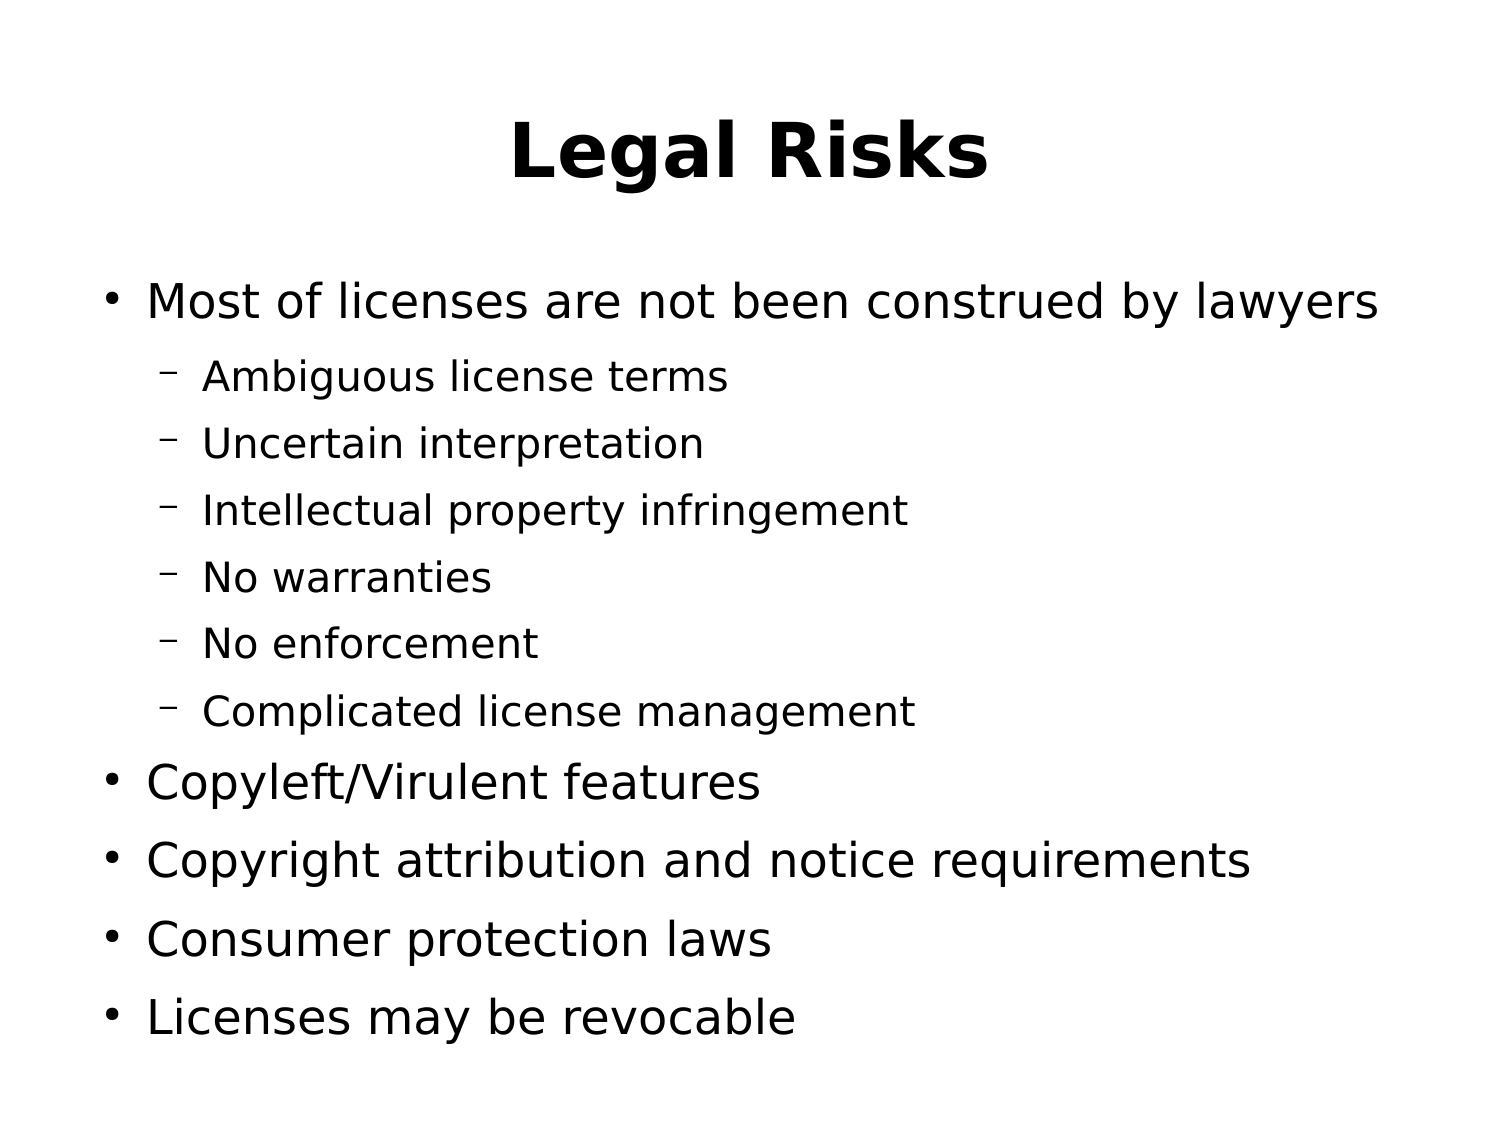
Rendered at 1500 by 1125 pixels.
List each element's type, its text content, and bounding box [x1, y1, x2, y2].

list Most of licenses are not been construed by lawyers Ambiguous license terms Uncertain interpretation Intellectual property infringement No warranties No enforcement Complicated license management Copyleft/Virulent features Copyright attribution and notice requirements Consumer protection laws Licenses may be revocable [75, 263, 1425, 1063]
title Legal Risks [75, 68, 1425, 201]
